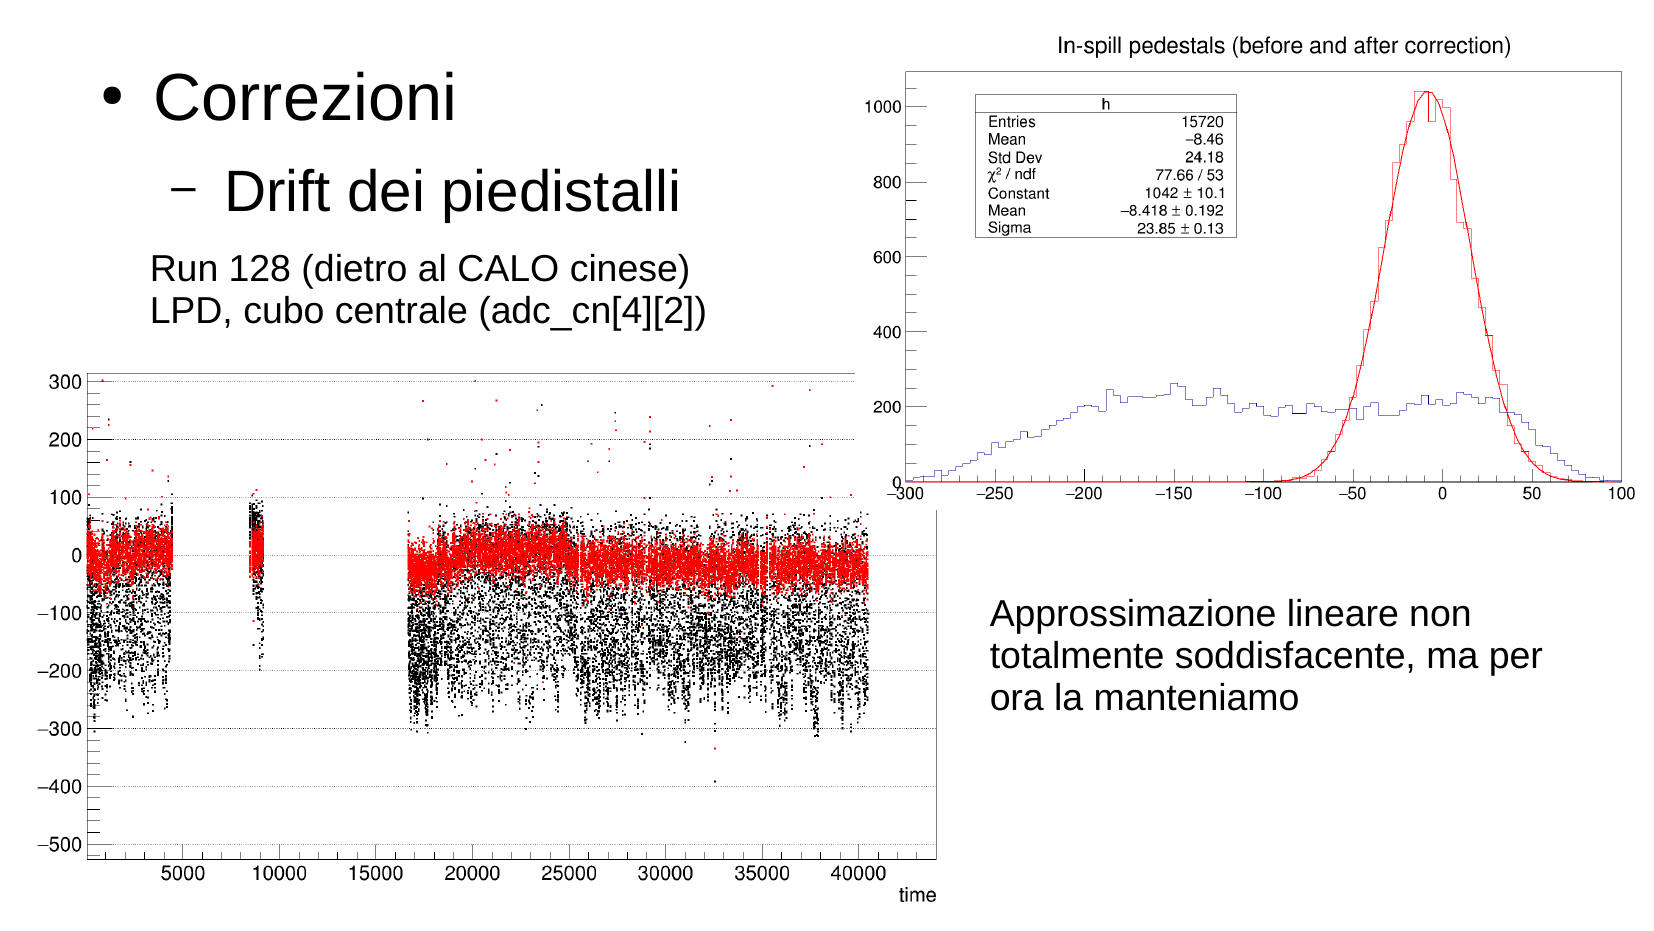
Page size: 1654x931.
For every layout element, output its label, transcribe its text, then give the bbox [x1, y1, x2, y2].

picture [855, 26, 1639, 511]
picture [27, 319, 957, 908]
text_box Run 128 (dietro al CALO cinese) LPD, cubo centrale (adc_cn[4][2]) [135, 240, 1066, 339]
text_box Approssimazione lineare non totalmente soddisfacente, ma per ora la manteniamo [975, 585, 1606, 726]
list Correzioni Drift dei piedistalli [82, 60, 1571, 757]
